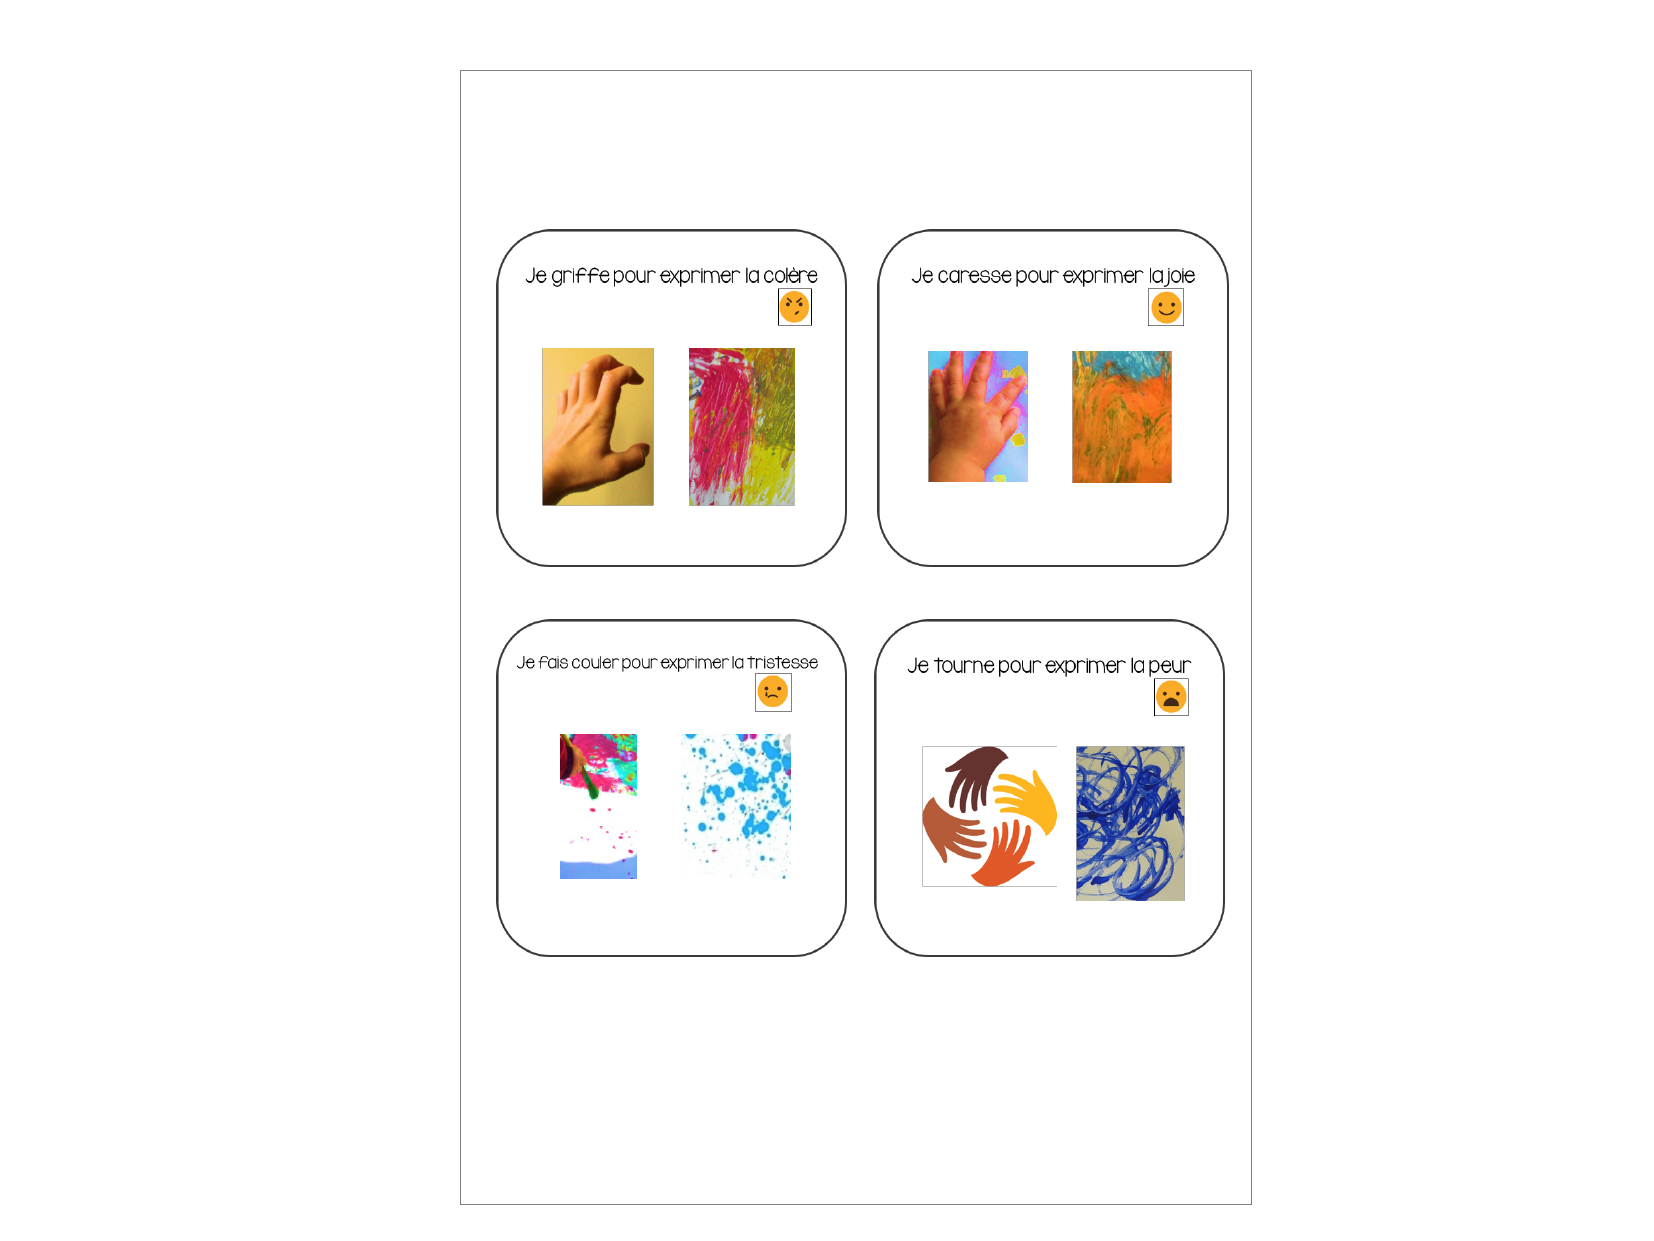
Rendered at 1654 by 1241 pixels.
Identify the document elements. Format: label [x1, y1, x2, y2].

picture [874, 619, 1225, 957]
picture [877, 229, 1229, 567]
picture [496, 619, 847, 957]
picture [496, 229, 847, 567]
